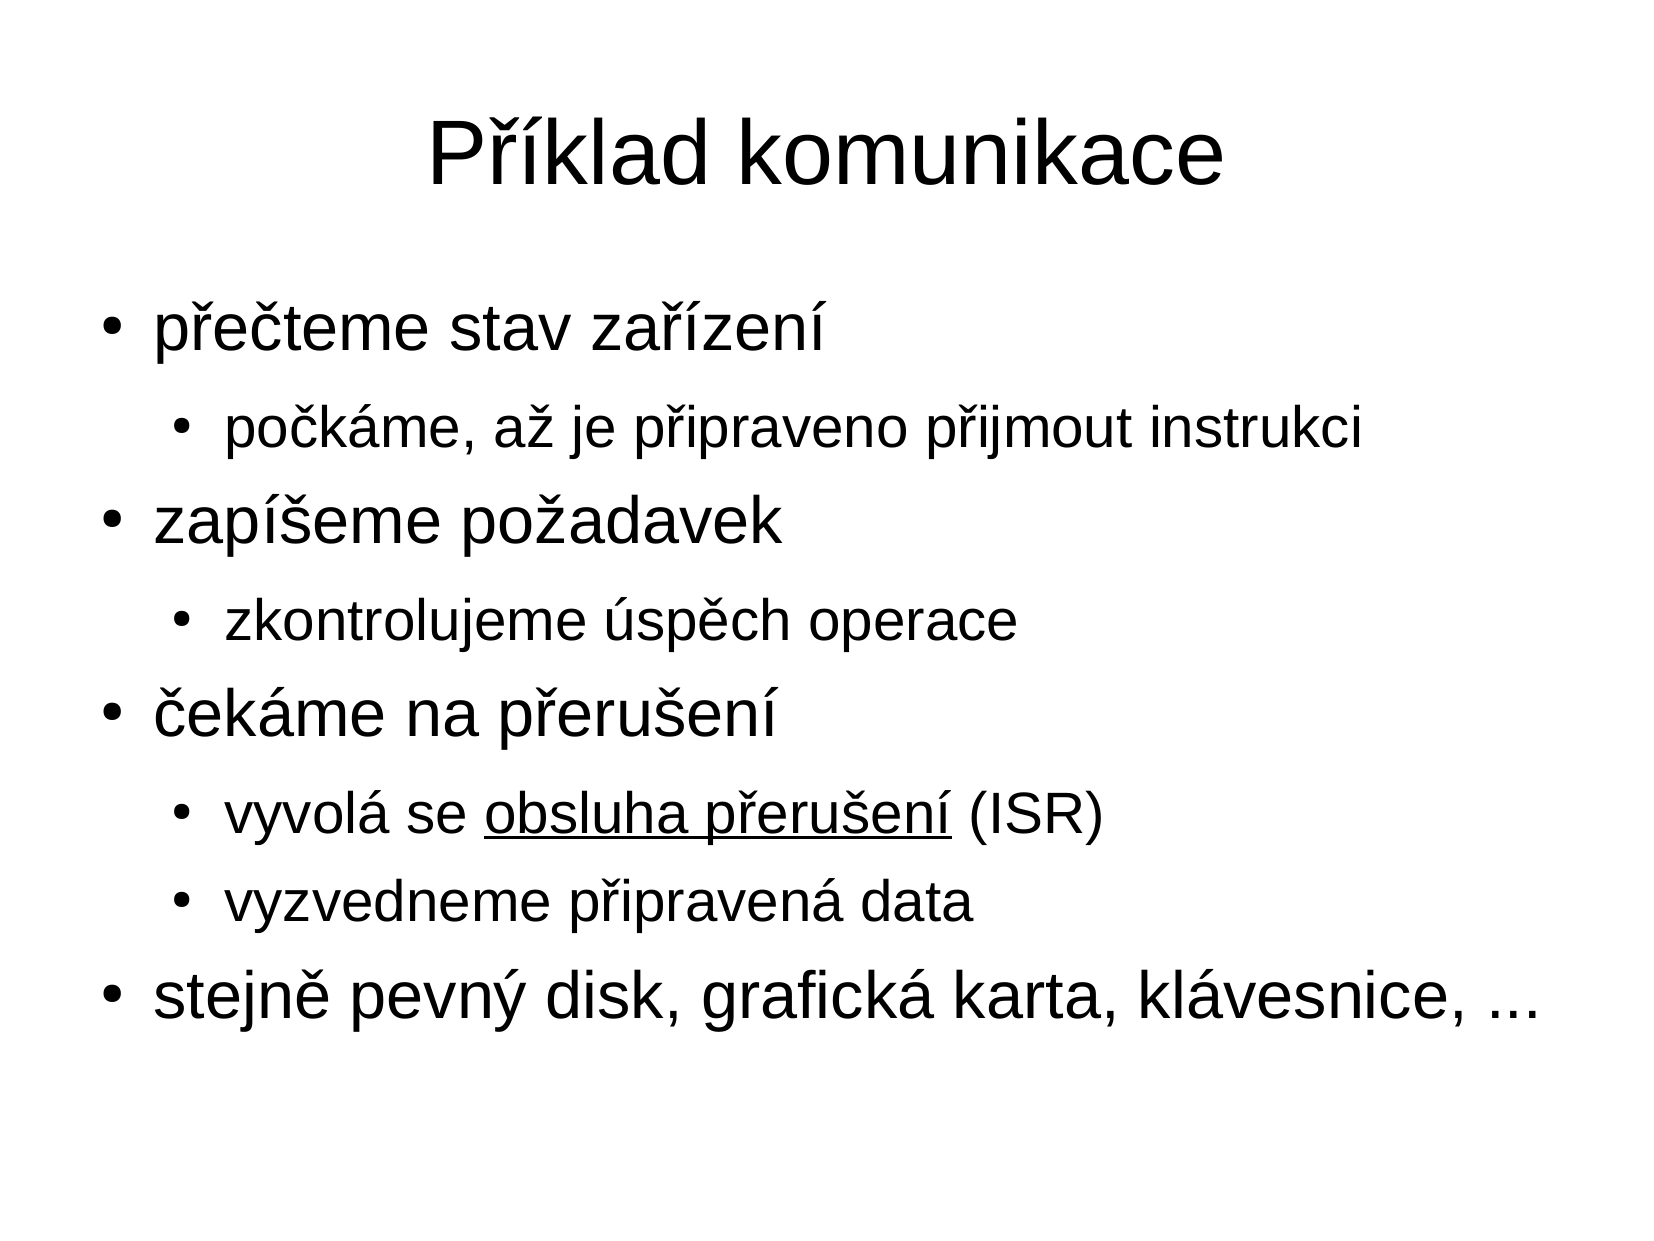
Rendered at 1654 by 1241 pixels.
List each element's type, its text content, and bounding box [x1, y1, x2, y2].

list přečteme stav zařízení počkáme, až je připraveno přijmout instrukci zapíšeme požadavek zkontrolujeme úspěch operace čekáme na přerušení vyvolá se obsluha přerušení (ISR) vyzvedneme připravená data stejně pevný disk, grafická karta, klávesnice, ... [82, 290, 1571, 1094]
title Příklad komunikace [82, 56, 1571, 250]
